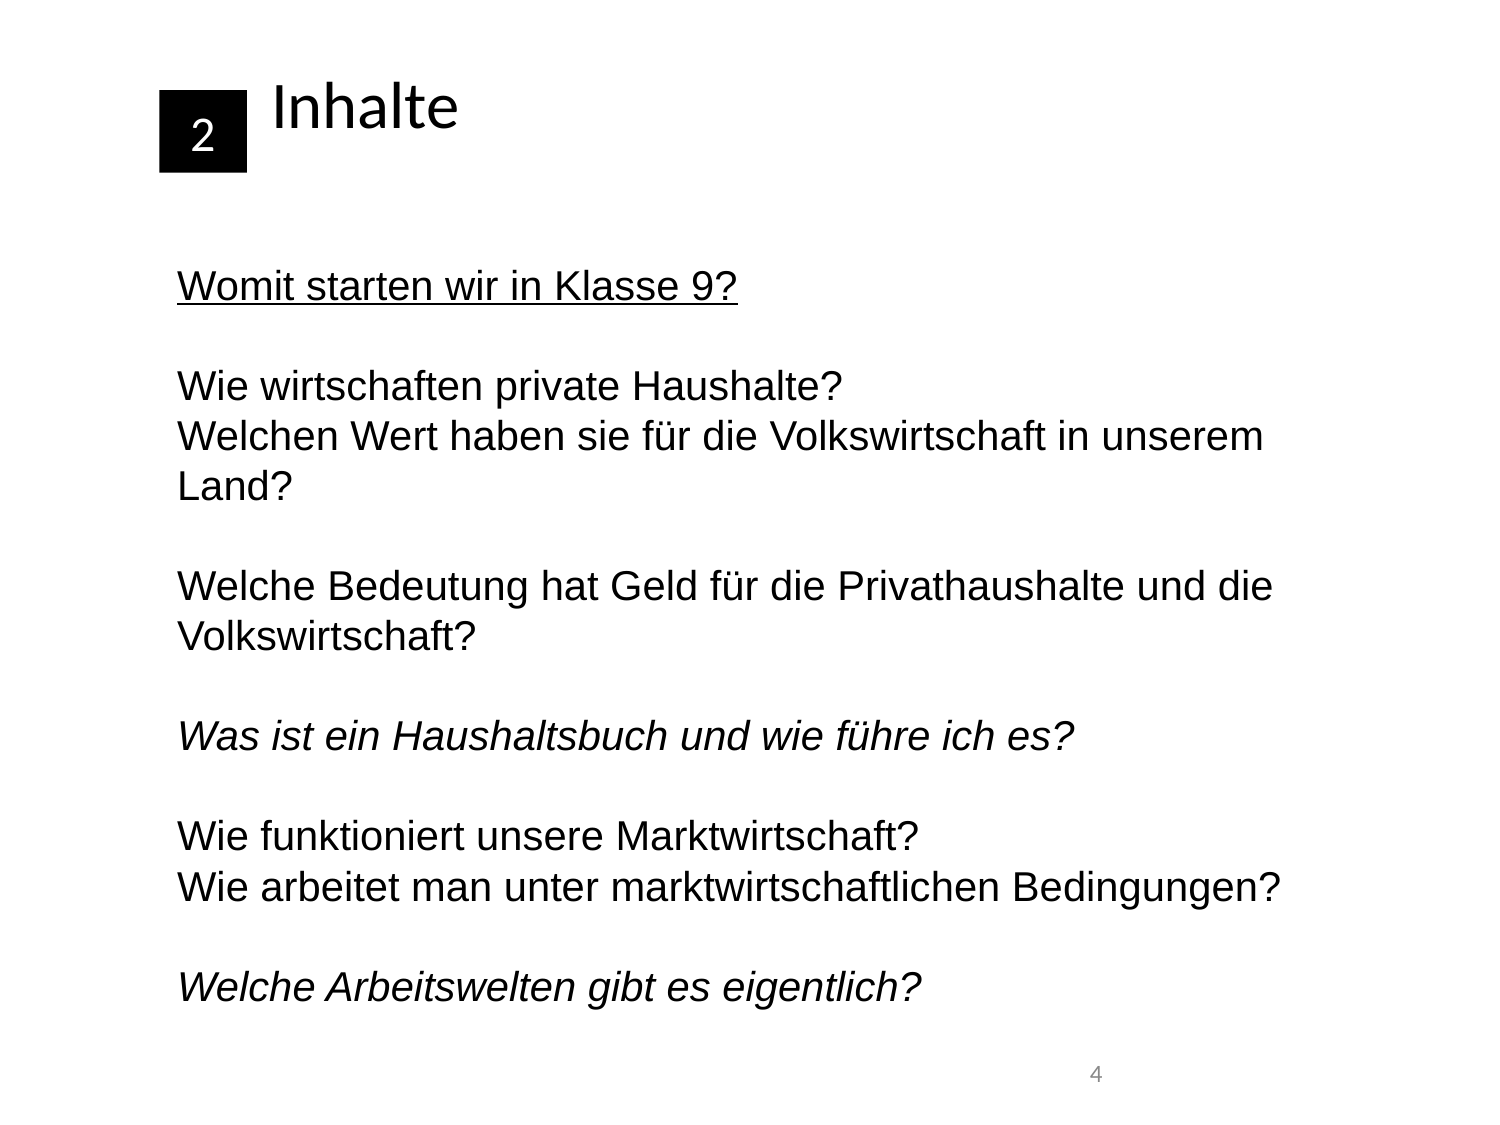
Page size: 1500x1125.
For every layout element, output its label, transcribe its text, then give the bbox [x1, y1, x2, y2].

text_box 2 [159, 90, 247, 173]
text_box Womit starten wir in Klasse 9? Wie wirtschaften private Haushalte? Welchen Wert haben sie für die Volkswirtschaft in unserem Land? Welche Bedeutung hat Geld für die Privathaushalte und die Volkswirtschaft? Was ist ein Haushaltsbuch und wie führe ich es? Wie funktioniert unsere Marktwirtschaft? Wie arbeitet man unter marktwirtschaftlichen Bedingungen? Welche Arbeitswelten gibt es eigentlich? [159, 251, 1392, 1070]
text_box Inhalte [256, 54, 1471, 221]
